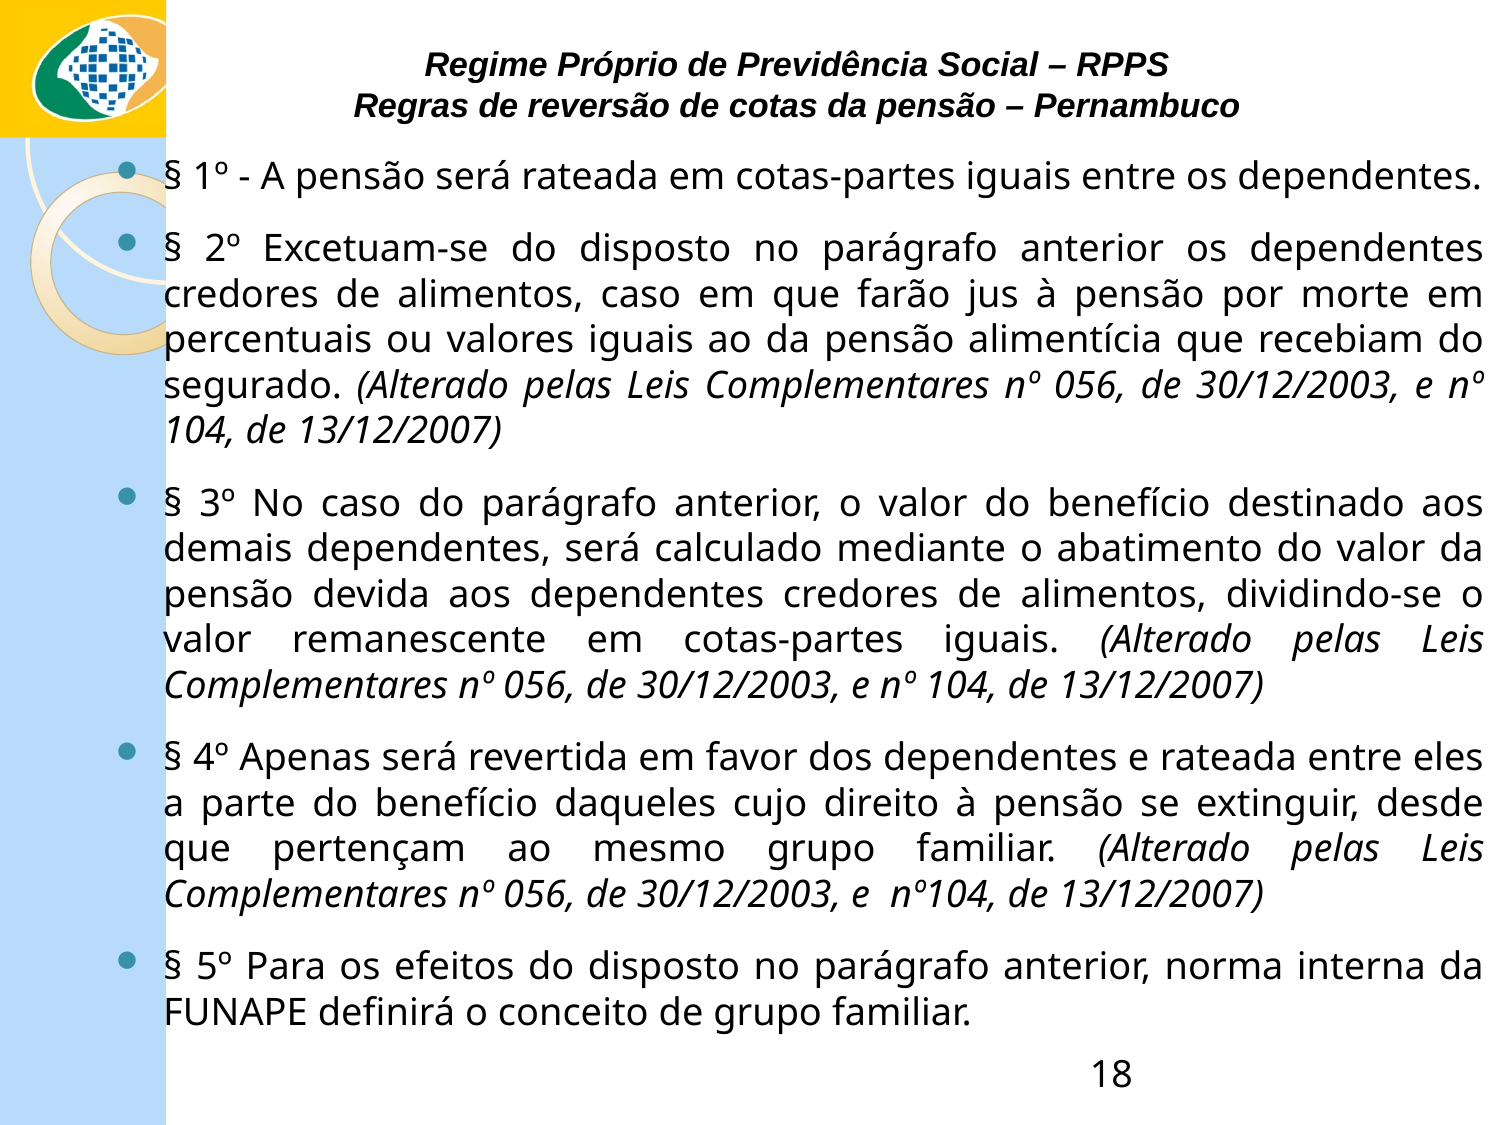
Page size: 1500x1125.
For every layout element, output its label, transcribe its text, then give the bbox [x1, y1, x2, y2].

title [76, 0, 1500, 102]
picture [24, 12, 93, 125]
slide_number <número> [1074, 1042, 1425, 1103]
list Regime Próprio de Previdência Social – RPPS Regras de reversão de cotas da pensão – Pernambuco § 1º - A pensão será rateada em cotas-partes iguais entre os dependentes. § 2º Excetuam-se do disposto no parágrafo anterior os dependentes credores de alimentos, caso em que farão jus à pensão por morte em percentuais ou valores iguais ao da pensão alimentícia que recebiam do segurado. (Alterado pelas Leis Complementares nº 056, de 30/12/2003, e nº 104, de 13/12/2007) § 3º No caso do parágrafo anterior, o valor do benefício destinado aos demais dependentes, será calculado mediante o abatimento do valor da pensão devida aos dependentes credores de alimentos, dividindo-se o valor remanescente em cotas-partes iguais. (Alterado pelas Leis Complementares nº 056, de 30/12/2003, e nº 104, de 13/12/2007) § 4º Apenas será revertida em favor dos dependentes e rateada entre eles a parte do benefício daqueles cujo direito à pensão se extinguir, desde que pertençam ao mesmo grupo familiar. (Alterado pelas Leis Complementares nº 056, de 30/12/2003, e nº104, de 13/12/2007) § 5º Para os efeitos do disposto no parágrafo anterior, norma interna da FUNAPE definirá o conceito de grupo familiar. [93, 35, 1500, 1070]
